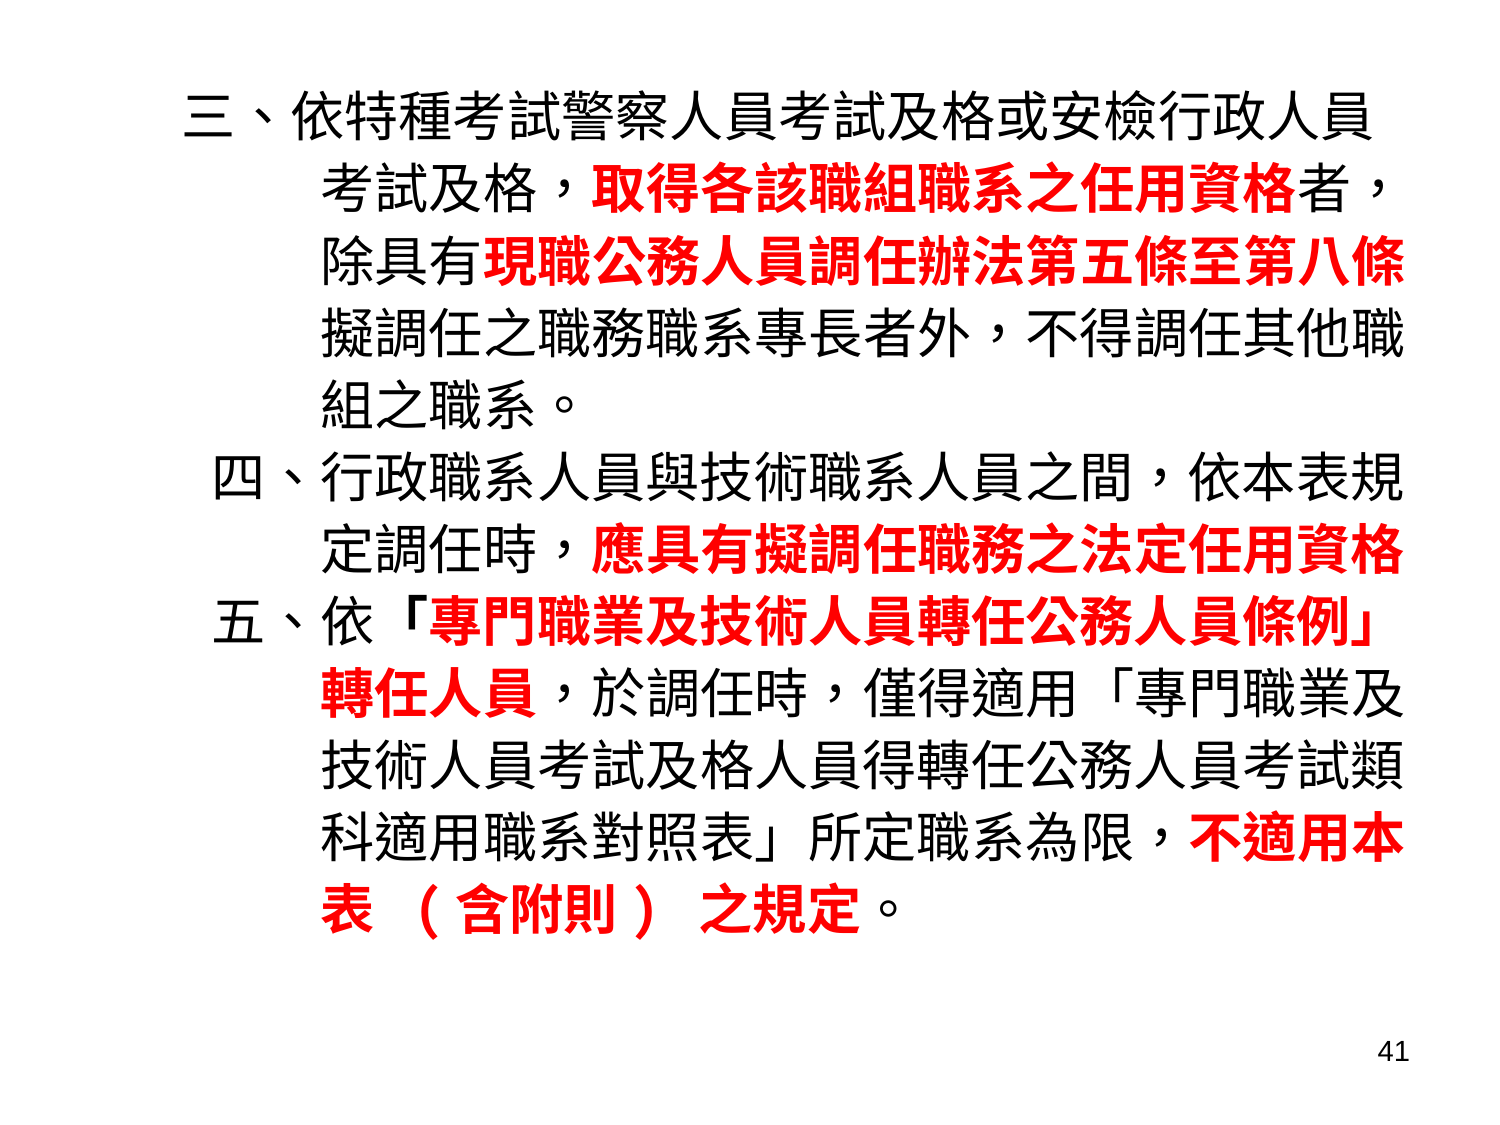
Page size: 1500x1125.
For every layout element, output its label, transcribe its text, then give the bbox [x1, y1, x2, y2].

list 三、依特種考試警察人員考試及格或安檢行政人員 考試及格，取得各該職組職系之任用資格者， 除具有現職公務人員調任辦法第五條至第八條 擬調任之職務職系專長者外，不得調任其他職 組之職系。 四、行政職系人員與技術職系人員之間，依本表規 定調任時，應具有擬調任職務之法定任用資格 五、依「專門職業及技術人員轉任公務人員條例」 轉任人員，於調任時，僅得適用「專門職業及 技術人員考試及格人員得轉任公務人員考試類 科適用職系對照表」所定職系為限，不適用本 表 (含附則) 之規定。 [75, 78, 1426, 1005]
